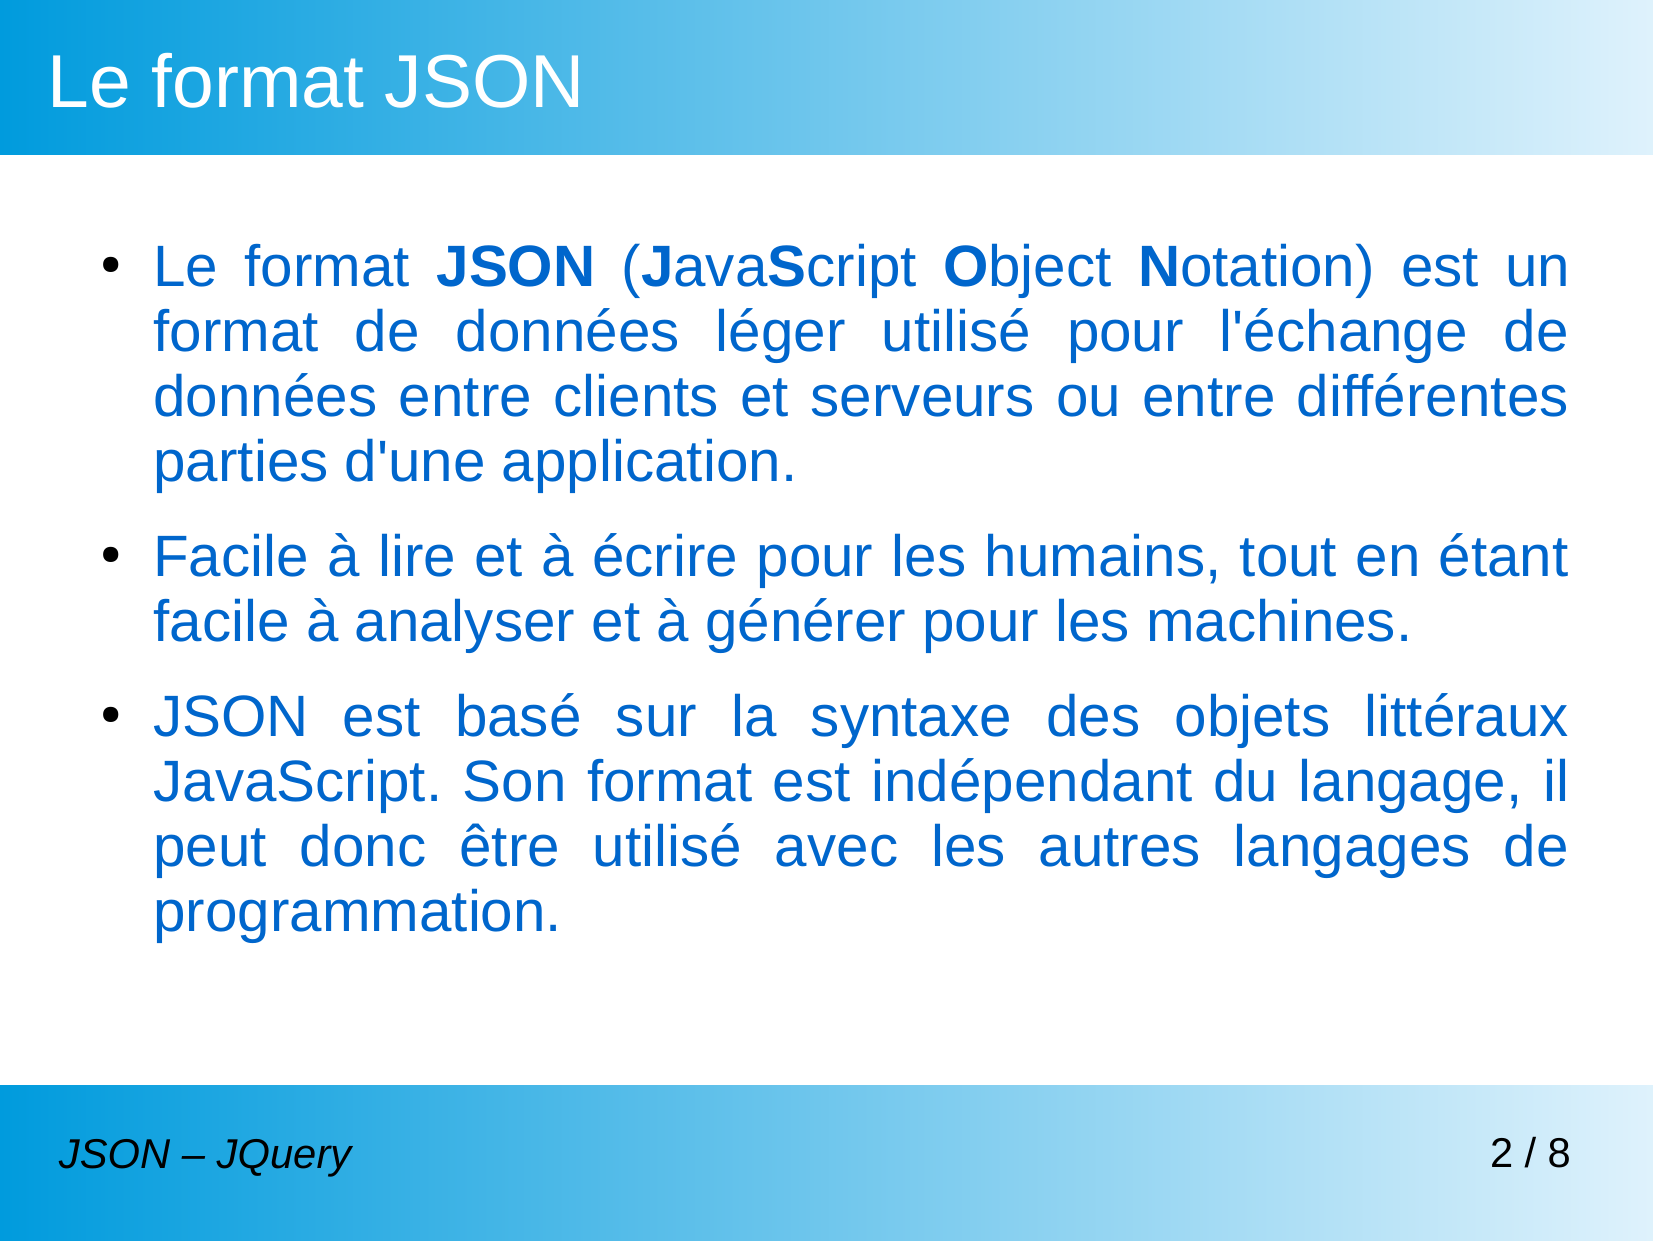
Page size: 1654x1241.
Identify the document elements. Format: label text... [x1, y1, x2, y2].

list Le format JSON (JavaScript Object Notation) est un format de données léger utilisé pour l'échange de données entre clients et serveurs ou entre différentes parties d'une application. Facile à lire et à écrire pour les humains, tout en étant facile à analyser et à générer pour les machines. JSON est basé sur la syntaxe des objets littéraux JavaScript. Son format est indépendant du langage, il peut donc être utilisé avec les autres langages de programmation. [82, 234, 1571, 954]
picture [137, 1086, 142, 1240]
title Le format JSON [47, 28, 1536, 134]
